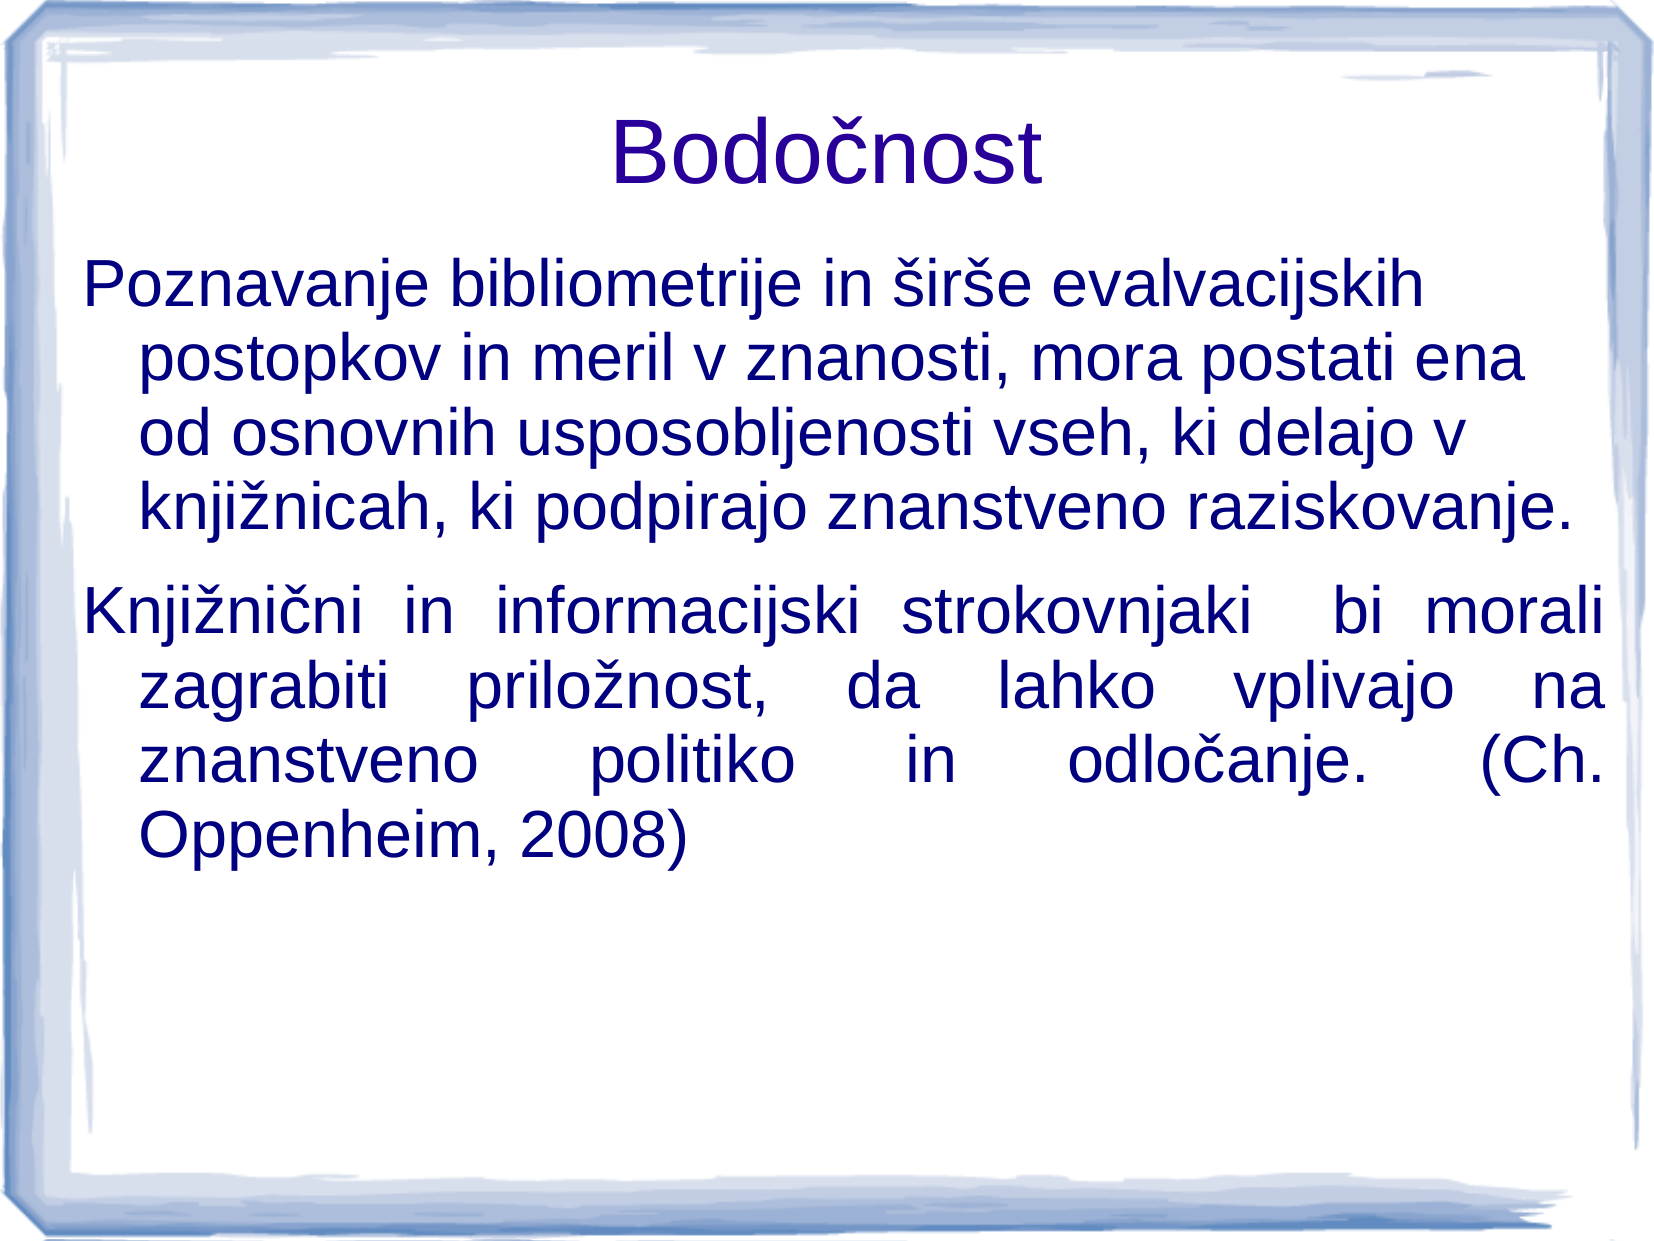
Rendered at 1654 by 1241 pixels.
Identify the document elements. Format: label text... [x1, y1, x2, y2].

title Bodočnost [82, 49, 1571, 242]
picture [0, 0, 1654, 1241]
list Poznavanje bibliometrije in širše evalvacijskih postopkov in meril v znanosti, mora postati ena od osnovnih usposobljenosti vseh, ki delajo v knjižnicah, ki podpirajo znanstveno raziskovanje. Knjižnični in informacijski strokovnjaki bi morali zagrabiti priložnost, da lahko vplivajo na znanstveno politiko in odločanje. (Ch. Oppenheim, 2008) [82, 242, 1607, 1004]
